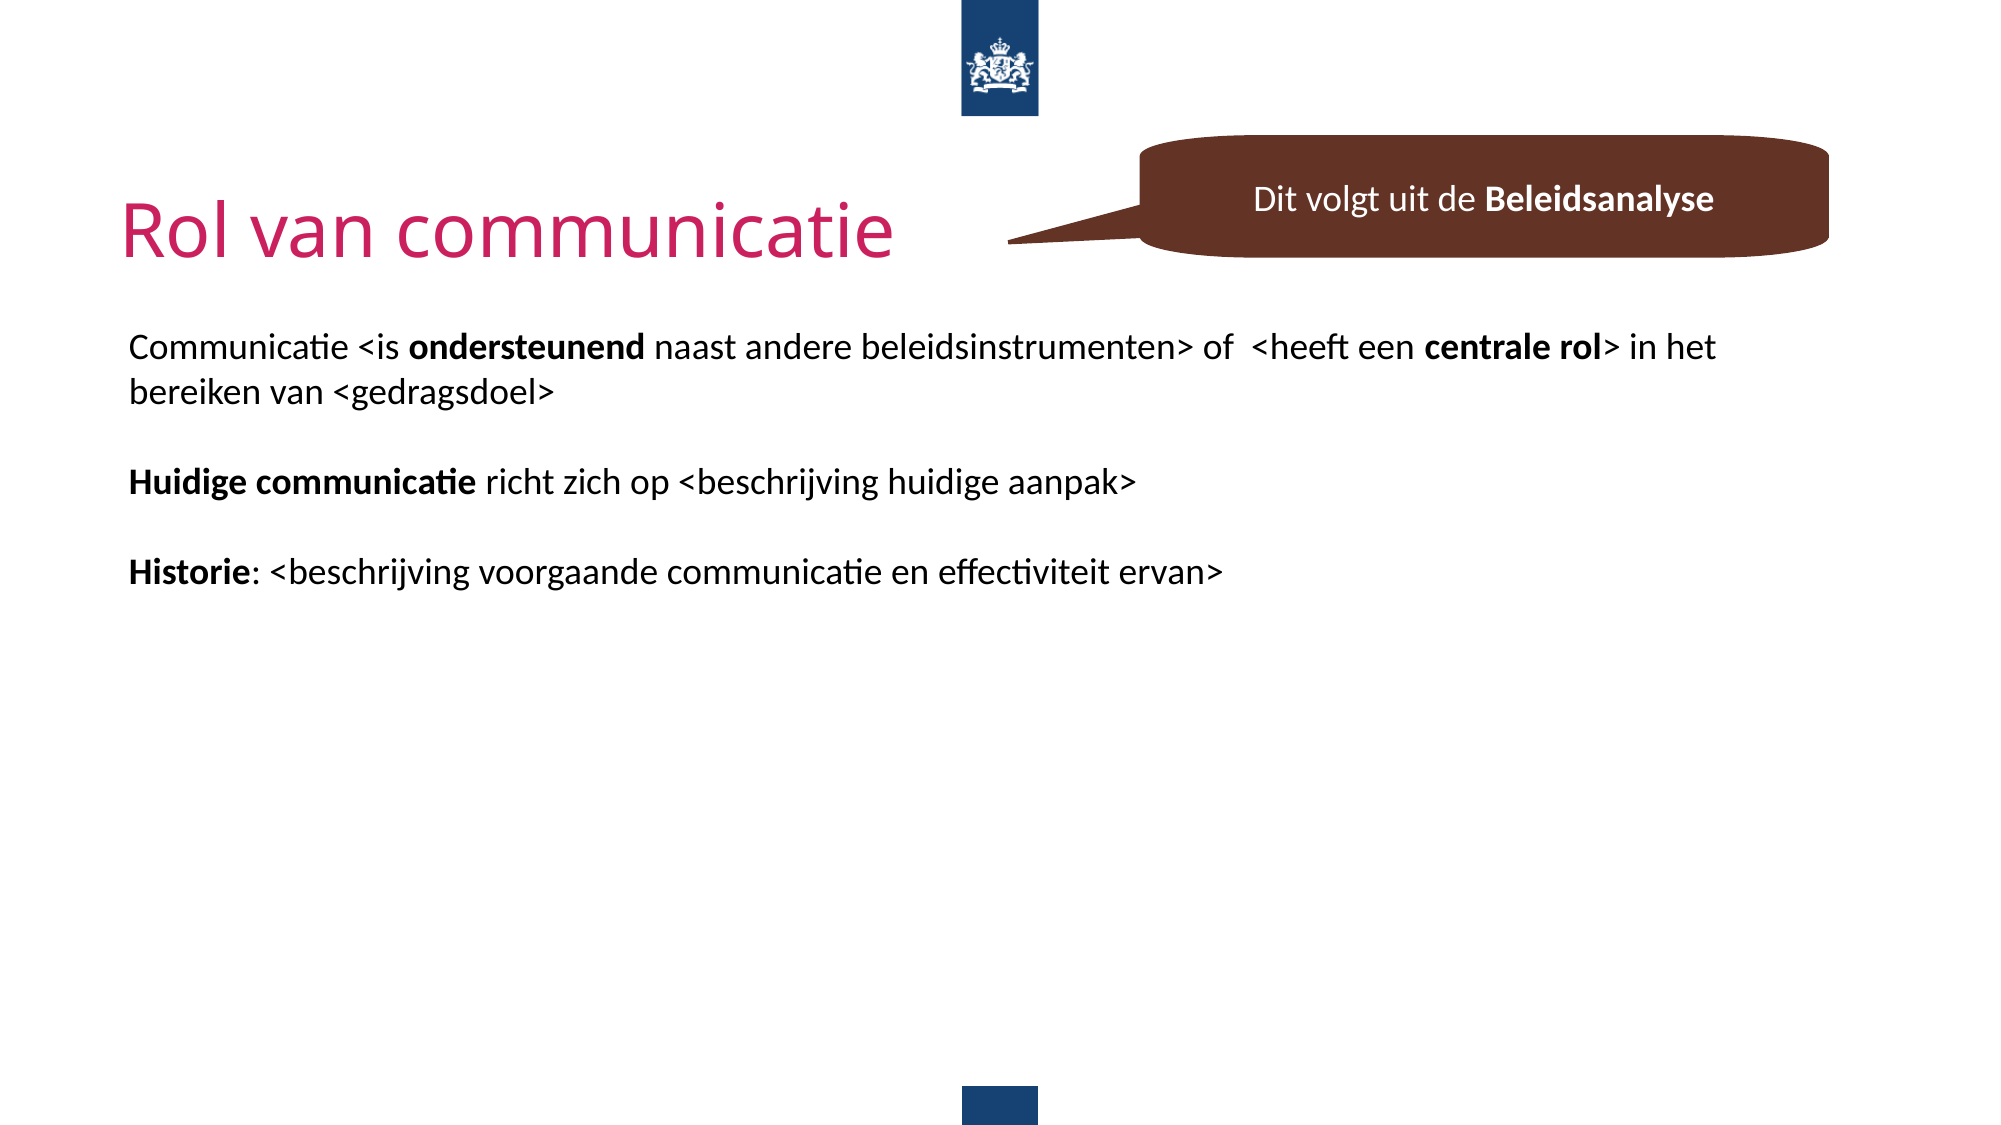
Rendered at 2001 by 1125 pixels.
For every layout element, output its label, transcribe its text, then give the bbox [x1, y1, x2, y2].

text_box Communicatie <is ondersteunend naast andere beleidsinstrumenten> of <heeft een centrale rol> in het bereiken van <gedragsdoel> Huidige communicatie richt zich op <beschrijving huidige aanpak> Historie: <beschrijving voorgaande communicatie en effectiviteit ervan> [114, 314, 1860, 1023]
text_box Rol van communicatie [104, 125, 1897, 281]
text_box Dit volgt uit de Beleidsanalyse [1008, 137, 1827, 256]
